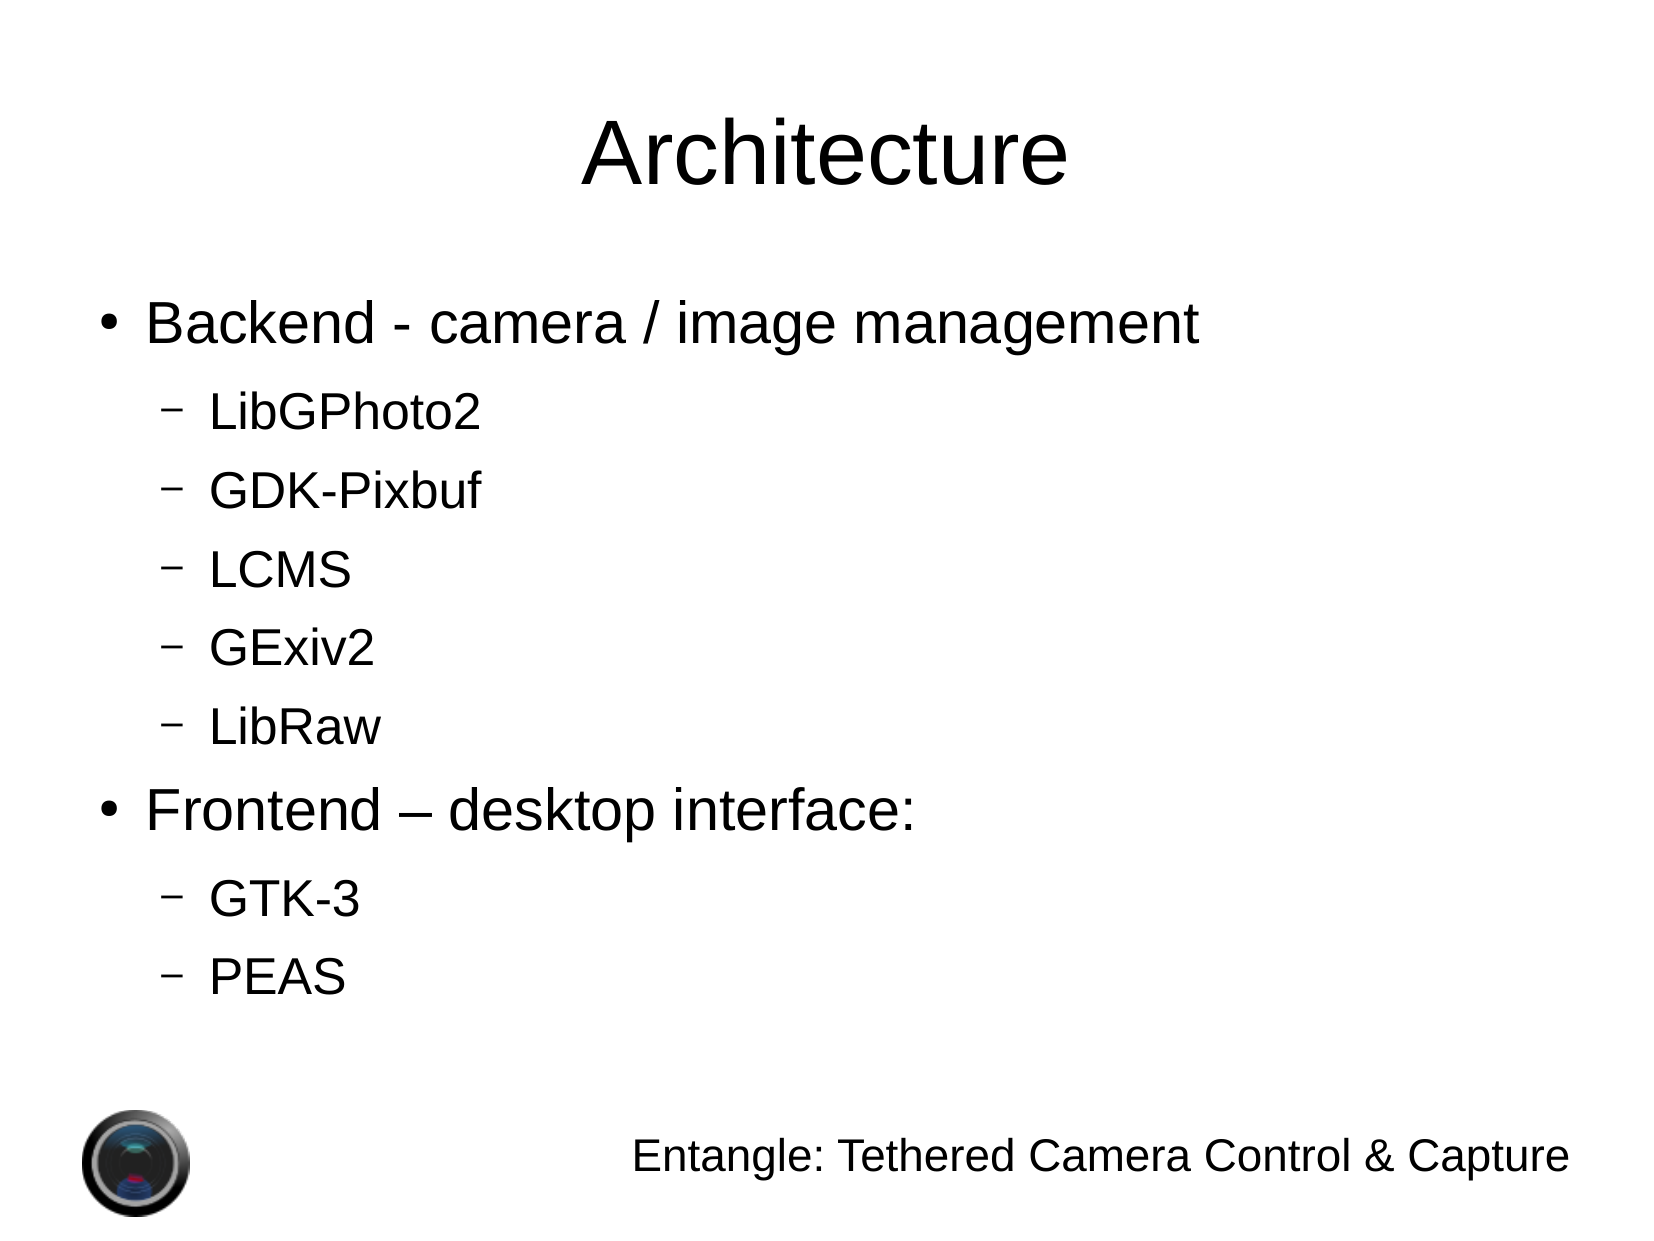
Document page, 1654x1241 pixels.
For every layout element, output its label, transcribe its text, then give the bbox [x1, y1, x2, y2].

title Architecture [82, 49, 1571, 257]
list Backend - camera / image management LibGPhoto2 GDK-Pixbuf LCMS GExiv2 LibRaw Frontend – desktop interface: GTK-3 PEAS [82, 290, 1571, 1010]
picture [82, 1110, 190, 1217]
